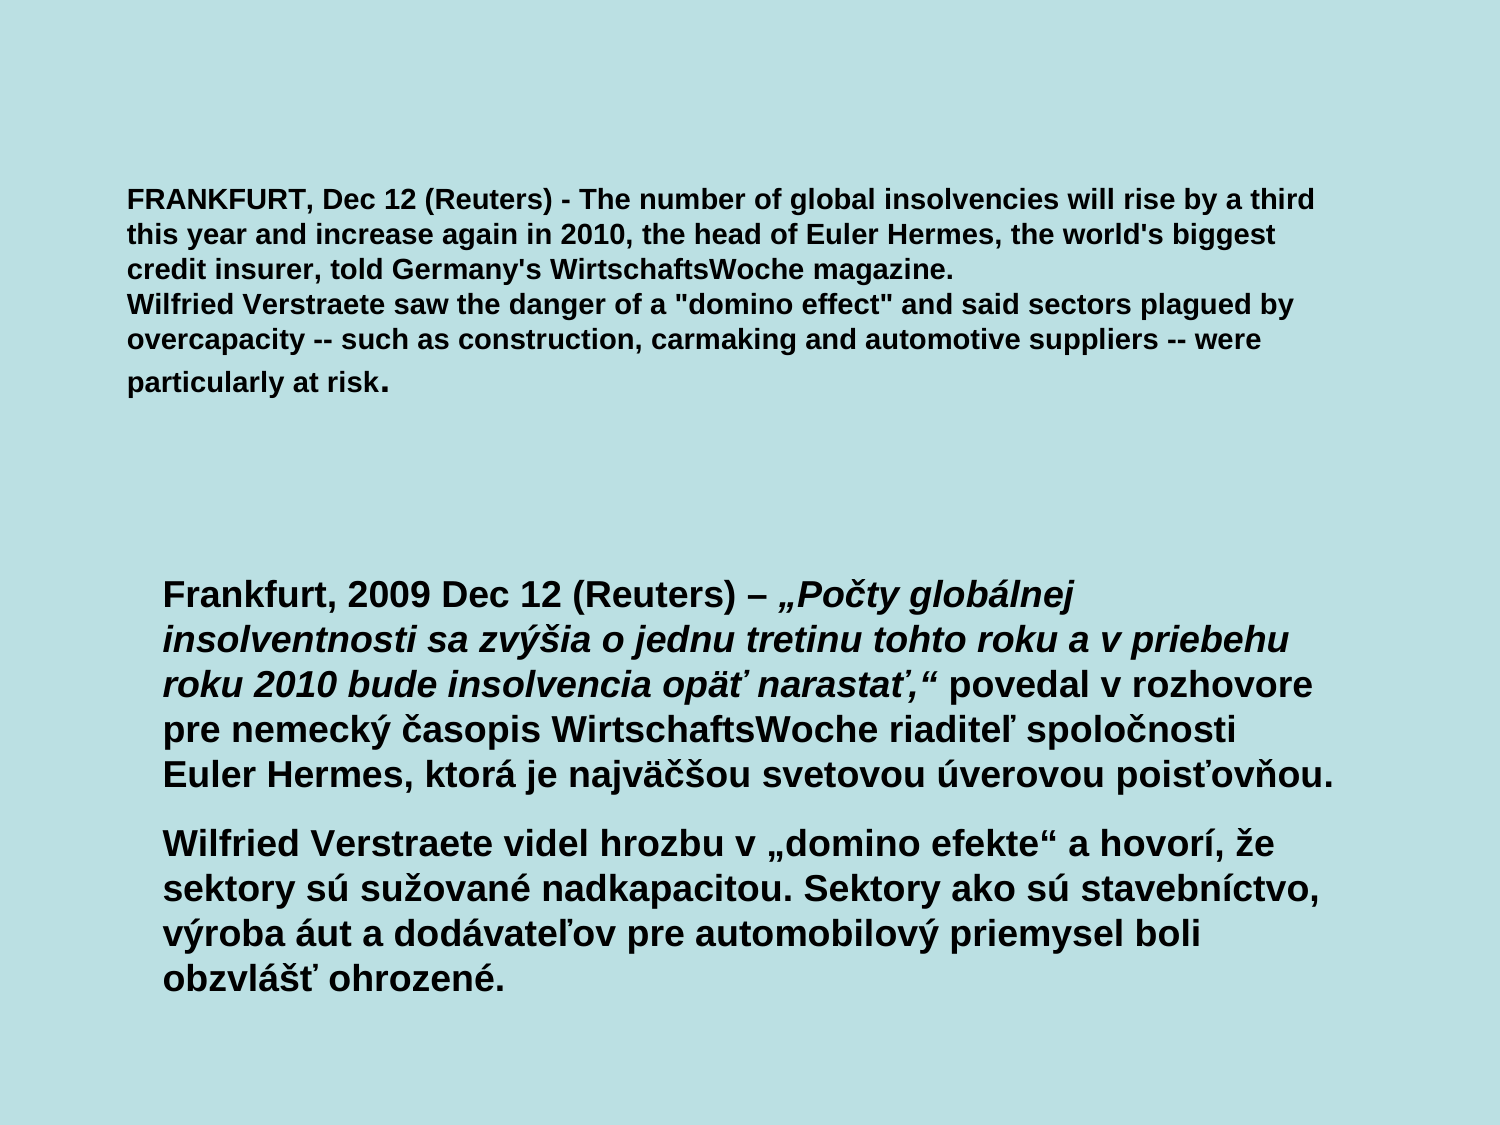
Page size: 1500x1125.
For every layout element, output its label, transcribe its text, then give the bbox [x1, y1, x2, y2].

text_box Frankfurt, 2009 Dec 12 (Reuters) – „Počty globálnej insolventnosti sa zvýšia o jednu tretinu tohto roku a v priebehu roku 2010 bude insolvencia opäť narastať,“ povedal v rozhovore pre nemecký časopis WirtschaftsWoche riaditeľ spoločnosti Euler Hermes, ktorá je najväčšou svetovou úverovou poisťovňou. Wilfried Verstraete videl hrozbu v „domino efekte“ a hovorí, že sektory sú sužované nadkapacitou. Sektory ako sú stavebníctvo, výroba áut a dodávateľov pre automobilový priemysel boli obzvlášť ohrozené. [147, 562, 1353, 1007]
text_box FRANKFURT, Dec 12 (Reuters) - The number of global insolvencies will rise by a third this year and increase again in 2010, the head of Euler Hermes, the world's biggest credit insurer, told Germany's WirtschaftsWoche magazine. Wilfried Verstraete saw the danger of a "domino effect" and said sectors plagued by overcapacity -- such as construction, carmaking and automotive suppliers -- were particularly at risk. [112, 172, 1353, 408]
